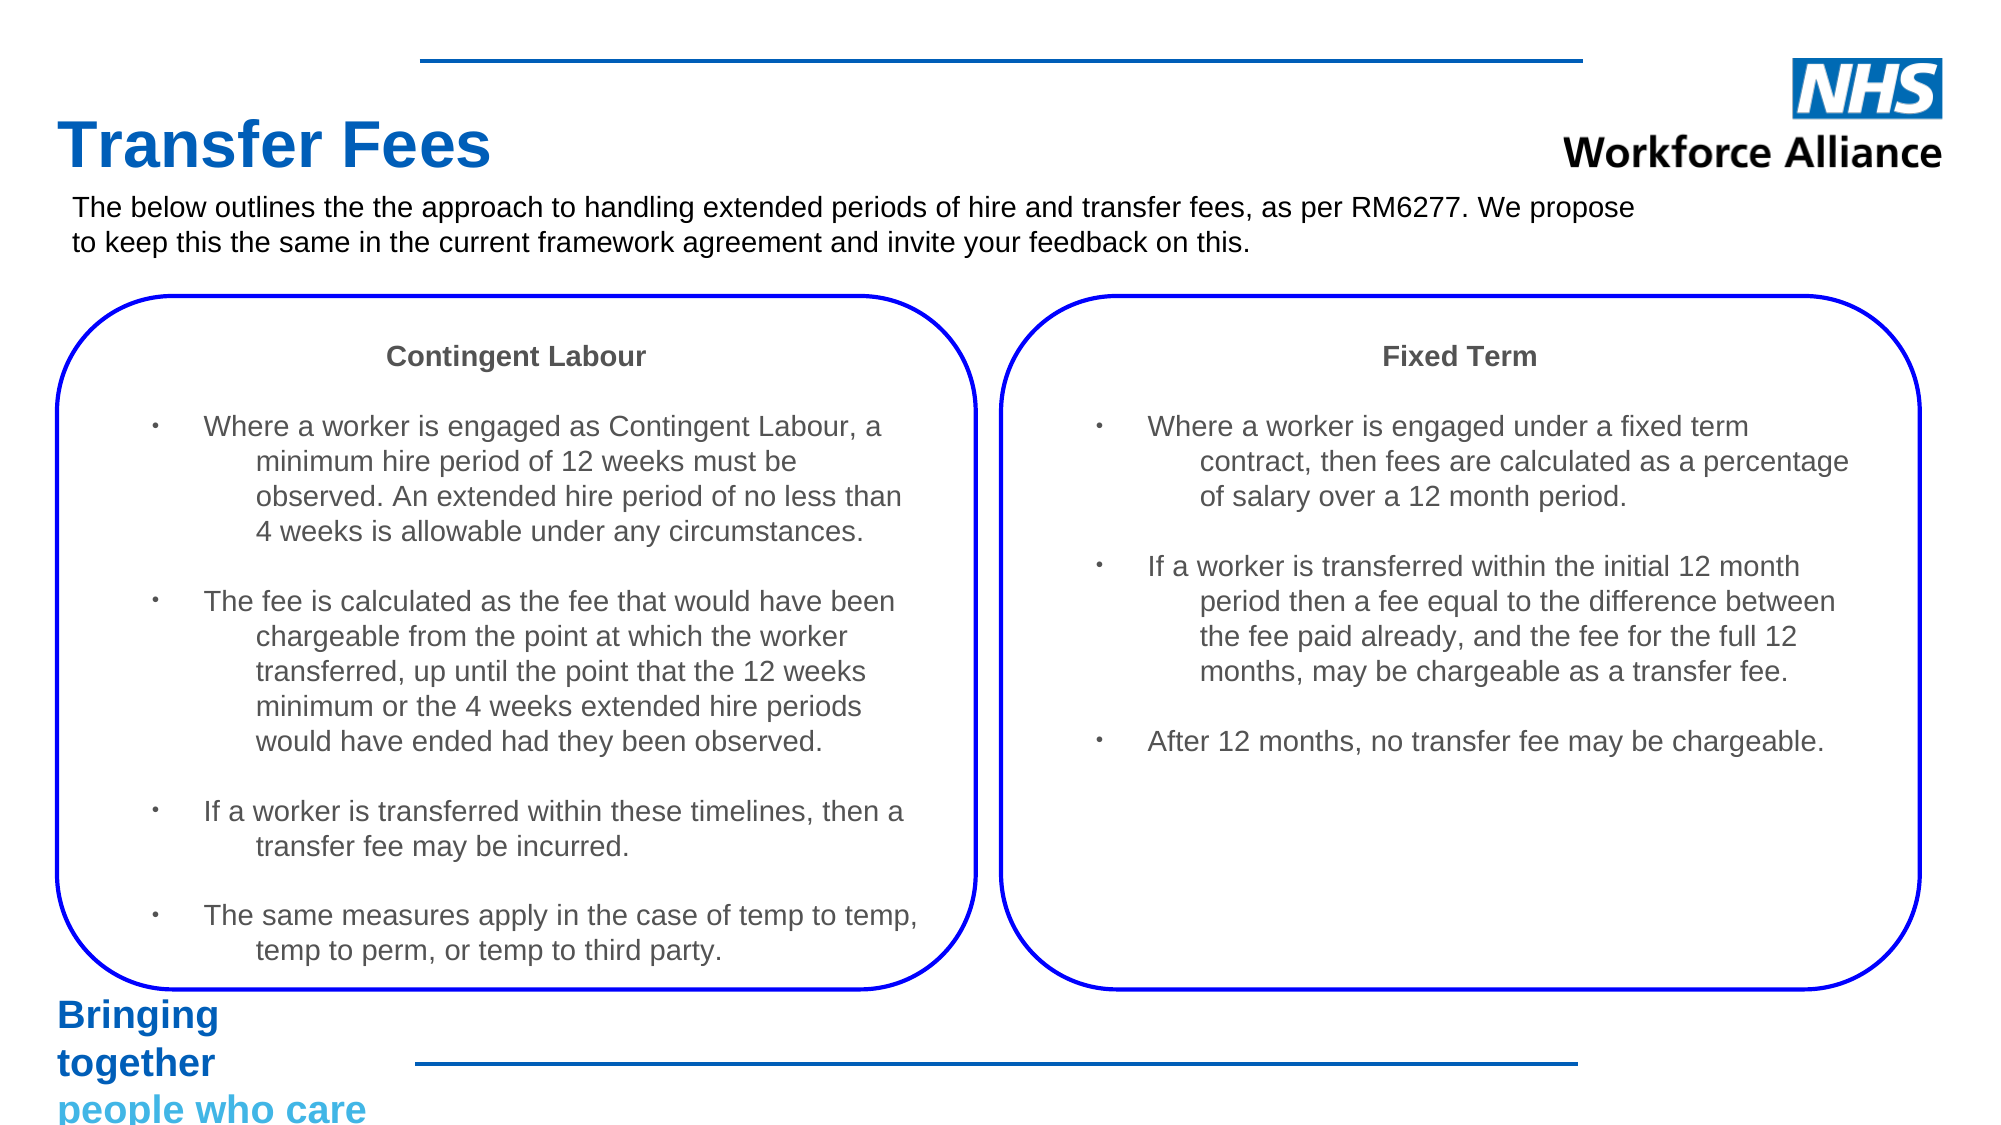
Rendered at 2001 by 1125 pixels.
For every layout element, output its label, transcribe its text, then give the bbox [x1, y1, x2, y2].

text_box Contingent Labour Where a worker is engaged as Contingent Labour, a minimum hire period of 12 weeks must be observed. An extended hire period of no less than 4 weeks is allowable under any circumstances. The fee is calculated as the fee that would have been chargeable from the point at which the worker transferred, up until the point that the 12 weeks minimum or the 4 weeks extended hire periods would have ended had they been observed. If a worker is transferred within these timelines, then a transfer fee may be incurred. The same measures apply in the case of temp to temp, temp to perm, or temp to third party. [56, 295, 976, 990]
title Transfer Fees [56, 90, 715, 173]
text_box The below outlines the the approach to handling extended periods of hire and transfer fees, as per RM6277. We propose to keep this the same in the current framework agreement and invite your feedback on this. [56, 173, 1659, 275]
text_box Bringing together people who care [56, 989, 382, 1125]
picture [1563, 59, 1943, 168]
text_box Fixed Term Where a worker is engaged under a fixed term contract, then fees are calculated as a percentage of salary over a 12 month period. If a worker is transferred within the initial 12 month period then a fee equal to the difference between the fee paid already, and the fee for the full 12 months, may be chargeable as a transfer fee. After 12 months, no transfer fee may be chargeable. [1001, 295, 1920, 990]
